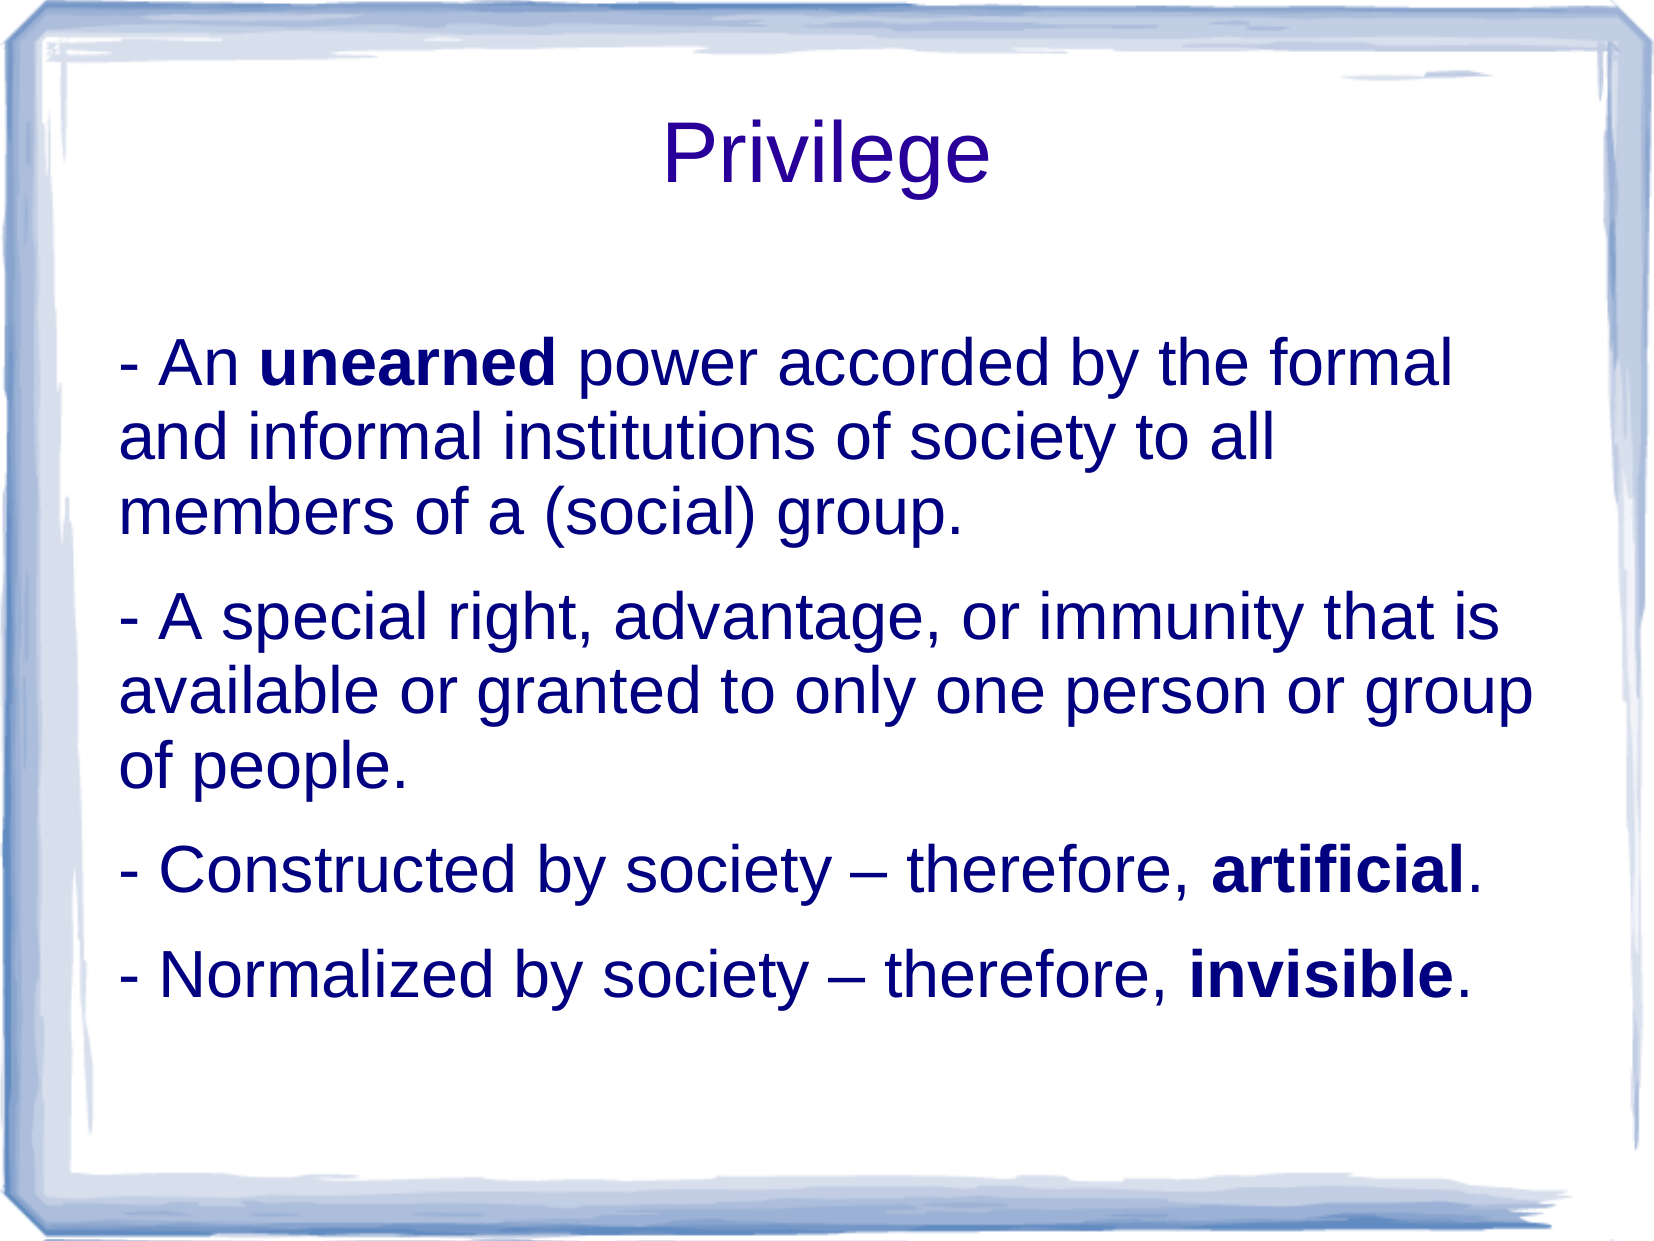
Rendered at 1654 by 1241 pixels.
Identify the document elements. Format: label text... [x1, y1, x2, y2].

title Privilege [82, 49, 1571, 257]
list - An unearned power accorded by the formal and informal institutions of society to all members of a (social) group. - A special right, advantage, or immunity that is available or granted to only one person or group of people. - Constructed by society – therefore, artificial. - Normalized by society – therefore, invisible. [118, 324, 1571, 1241]
picture [0, 0, 1654, 1241]
